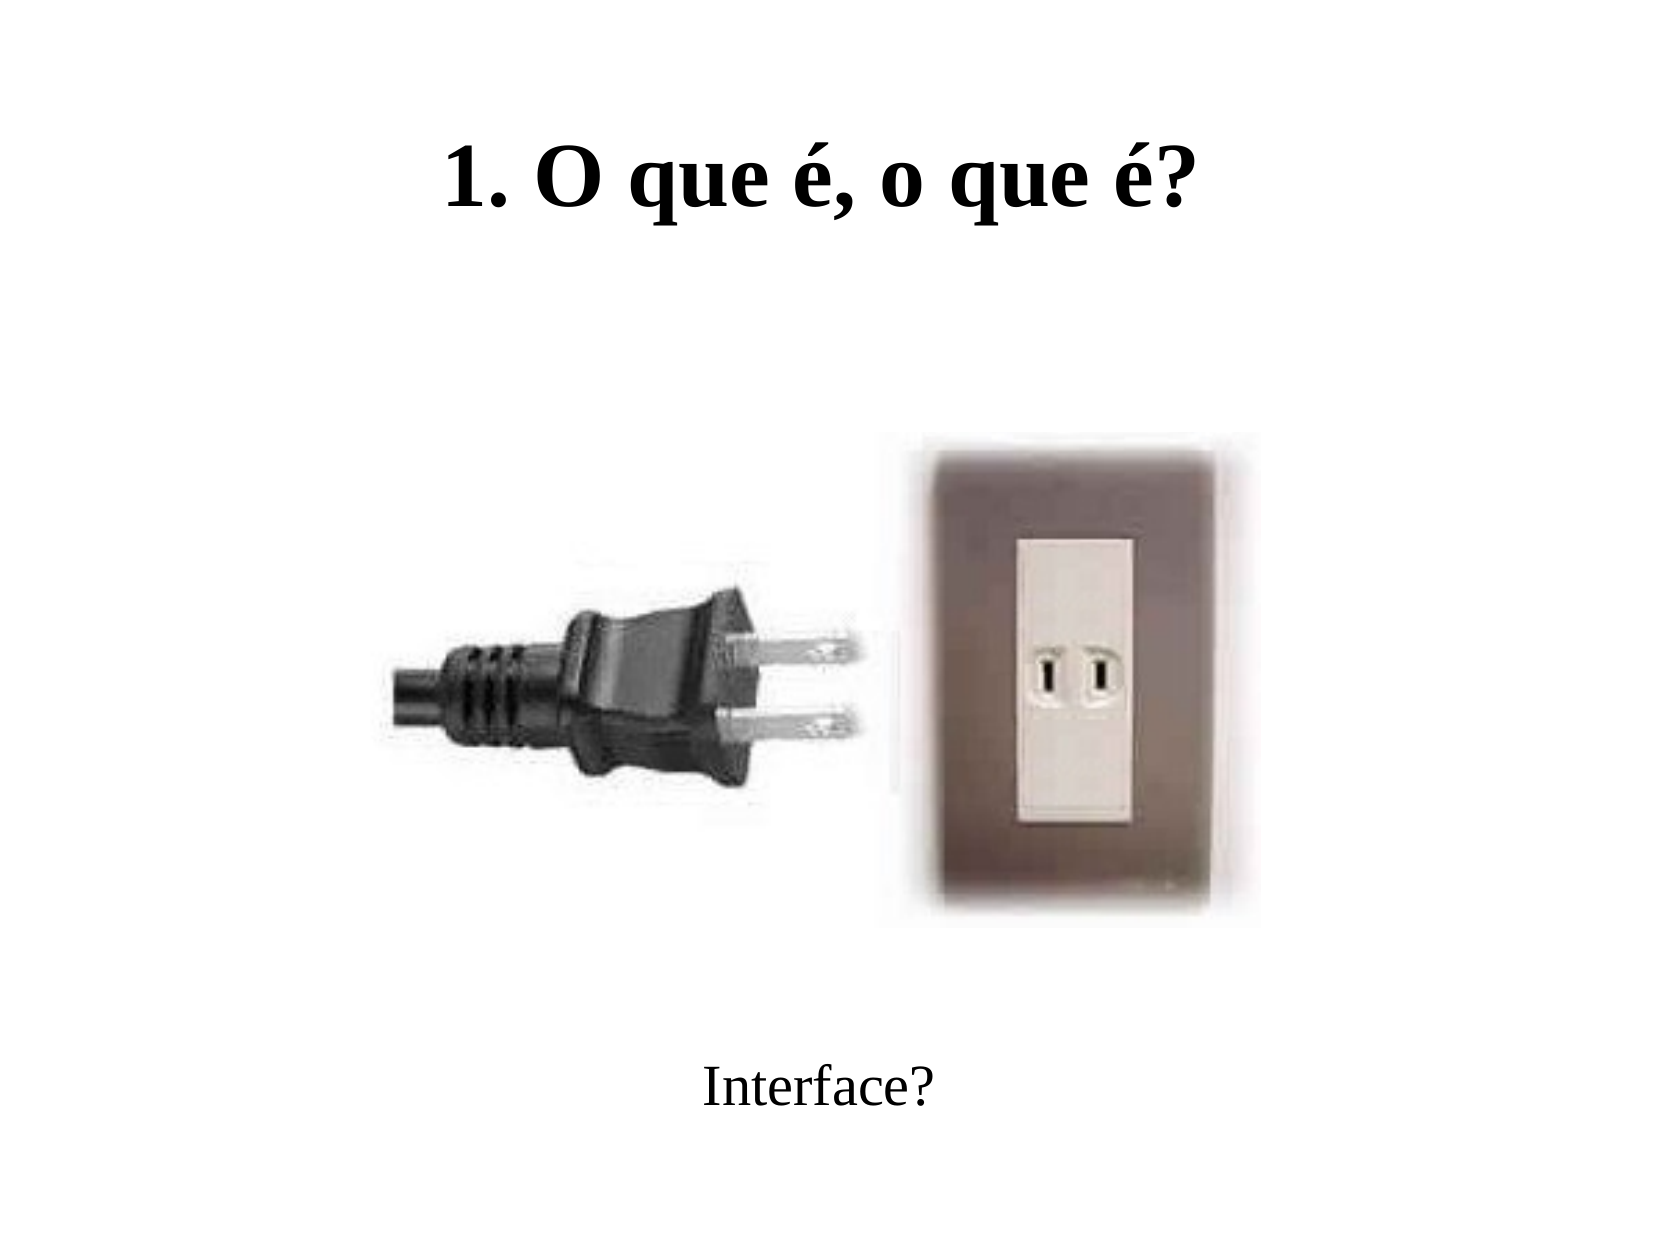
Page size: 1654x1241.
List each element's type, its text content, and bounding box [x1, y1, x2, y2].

text_box Interface? [320, 1053, 1319, 1119]
picture [350, 432, 1261, 928]
title 1. O que é, o que é? [100, 81, 1543, 269]
